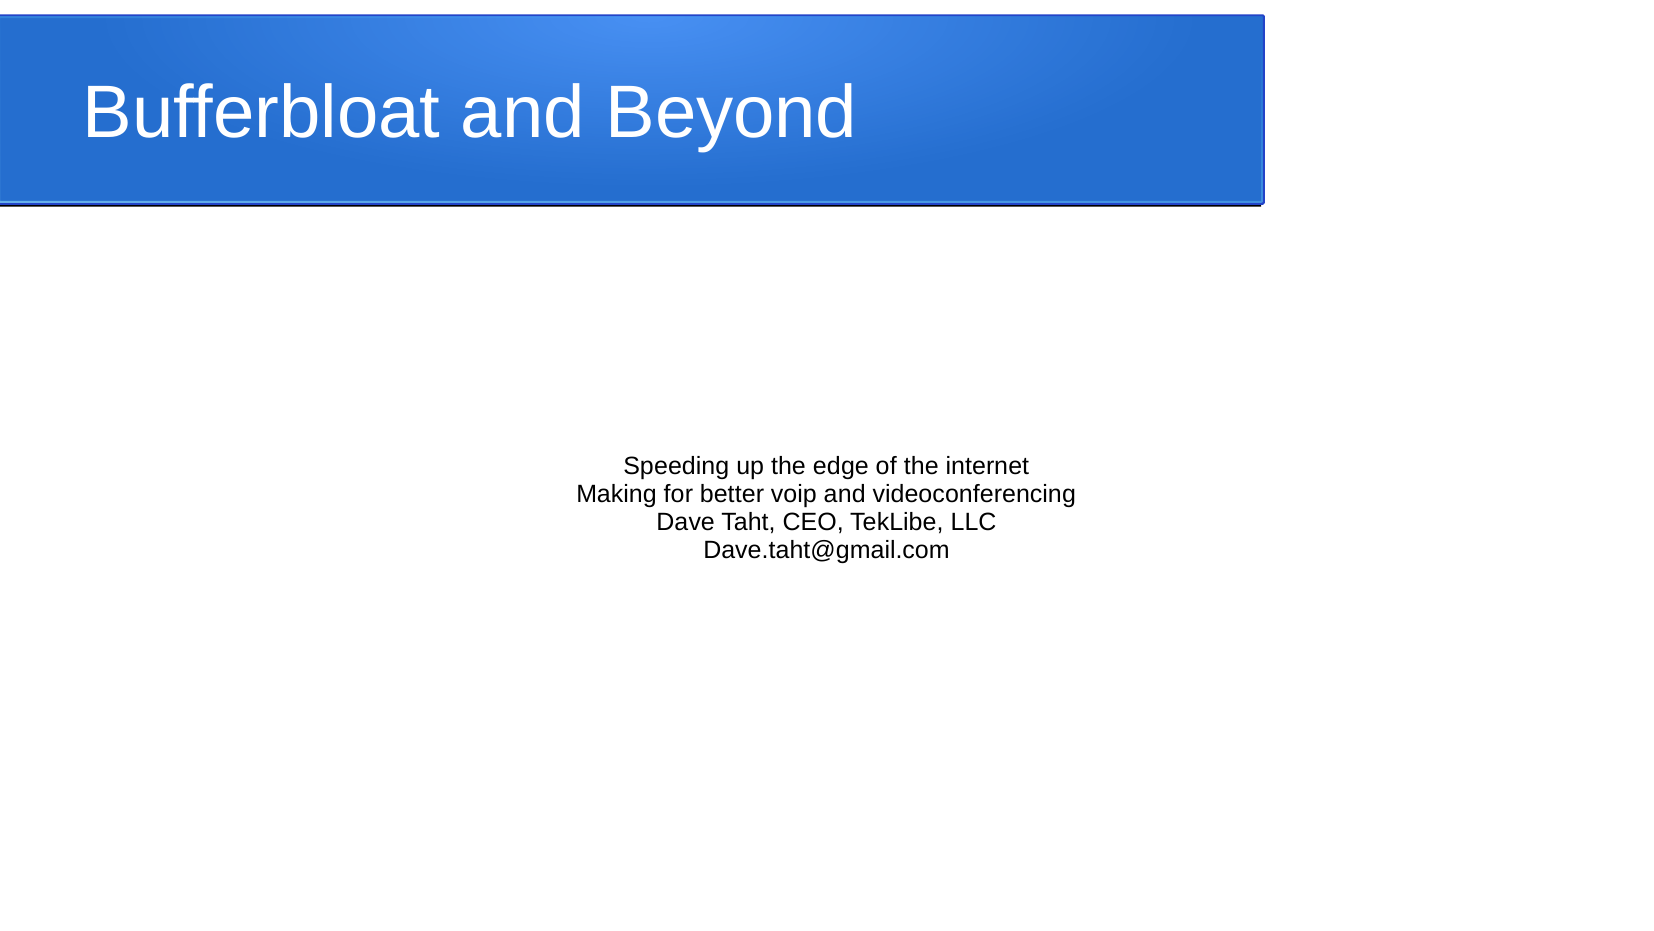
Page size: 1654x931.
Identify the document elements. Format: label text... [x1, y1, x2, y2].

subtitle Speeding up the edge of the internet Making for better voip and videoconferencing Dave Taht, CEO, TekLibe, LLC Dave.taht@gmail.com [82, 224, 1571, 764]
title Bufferbloat and Beyond [82, 35, 1235, 189]
